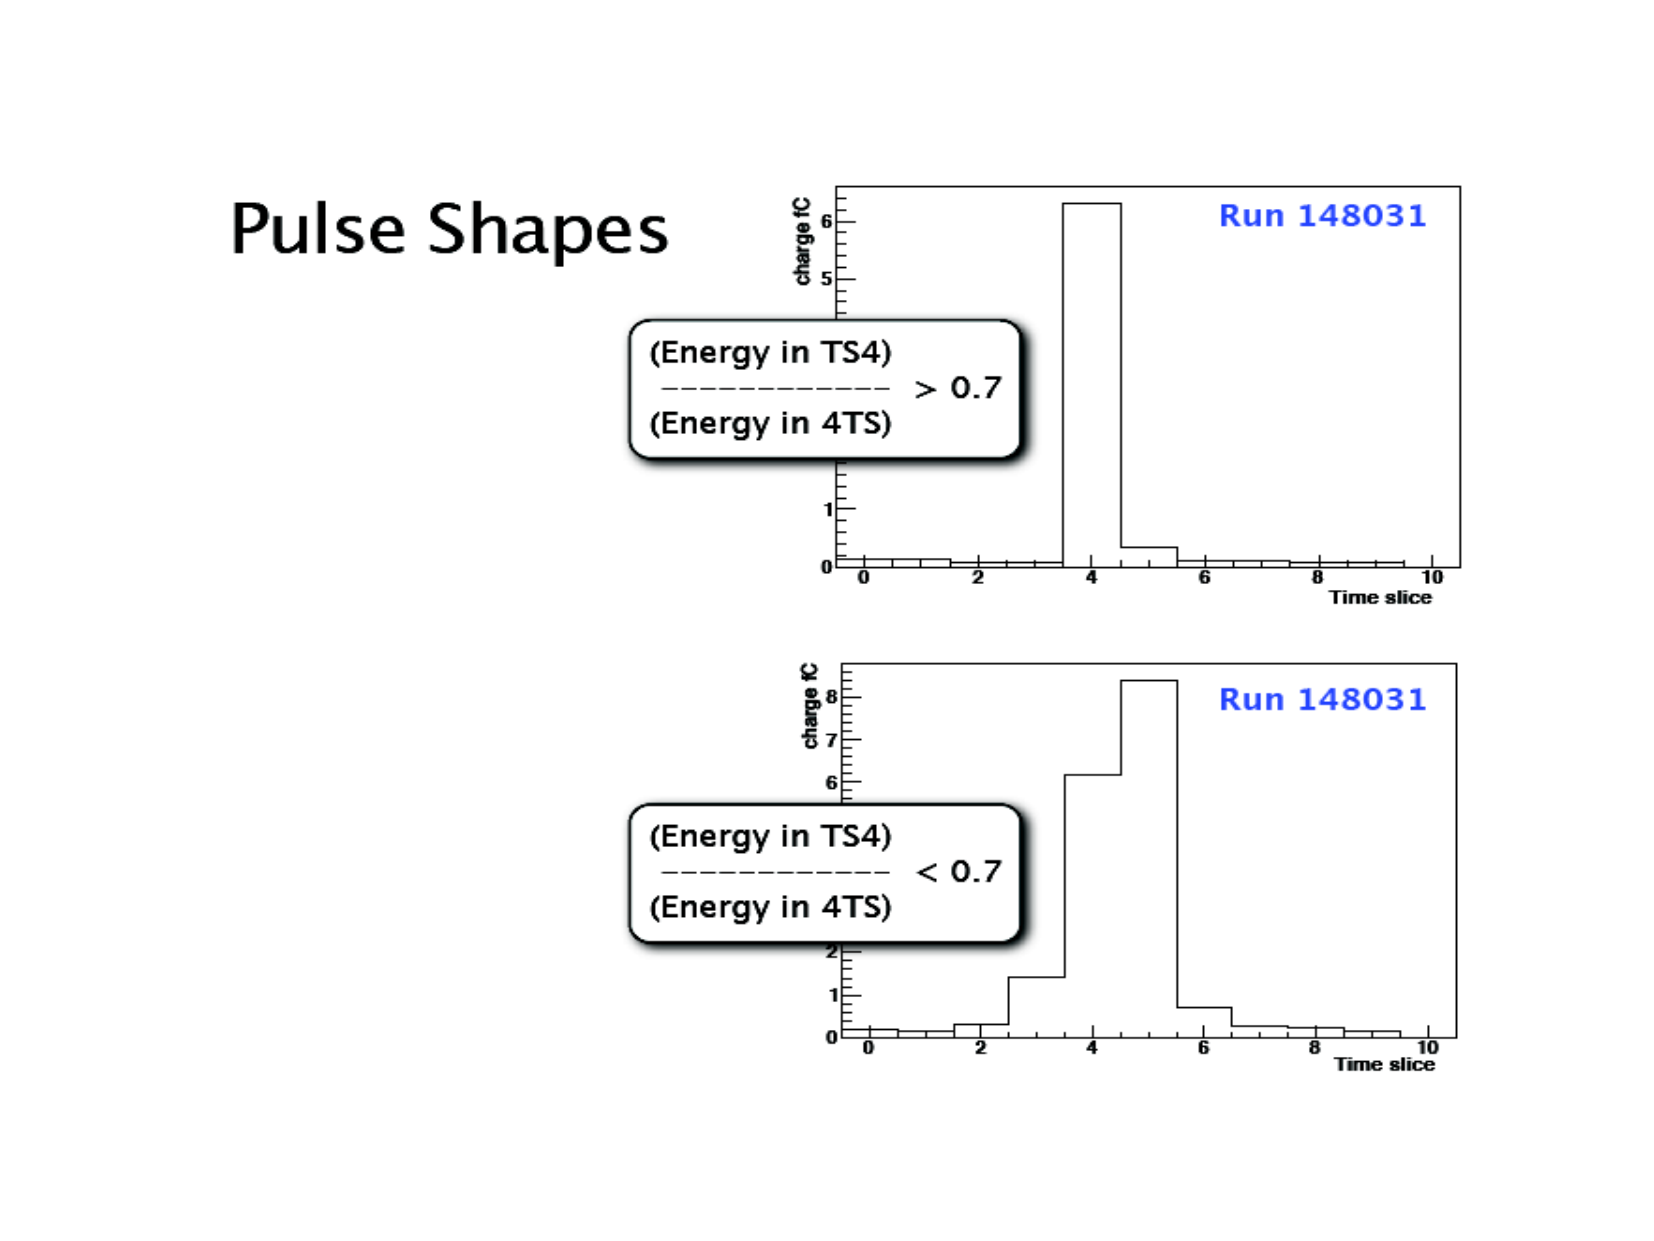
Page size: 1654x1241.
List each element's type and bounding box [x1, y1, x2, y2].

picture [206, 149, 1501, 1088]
